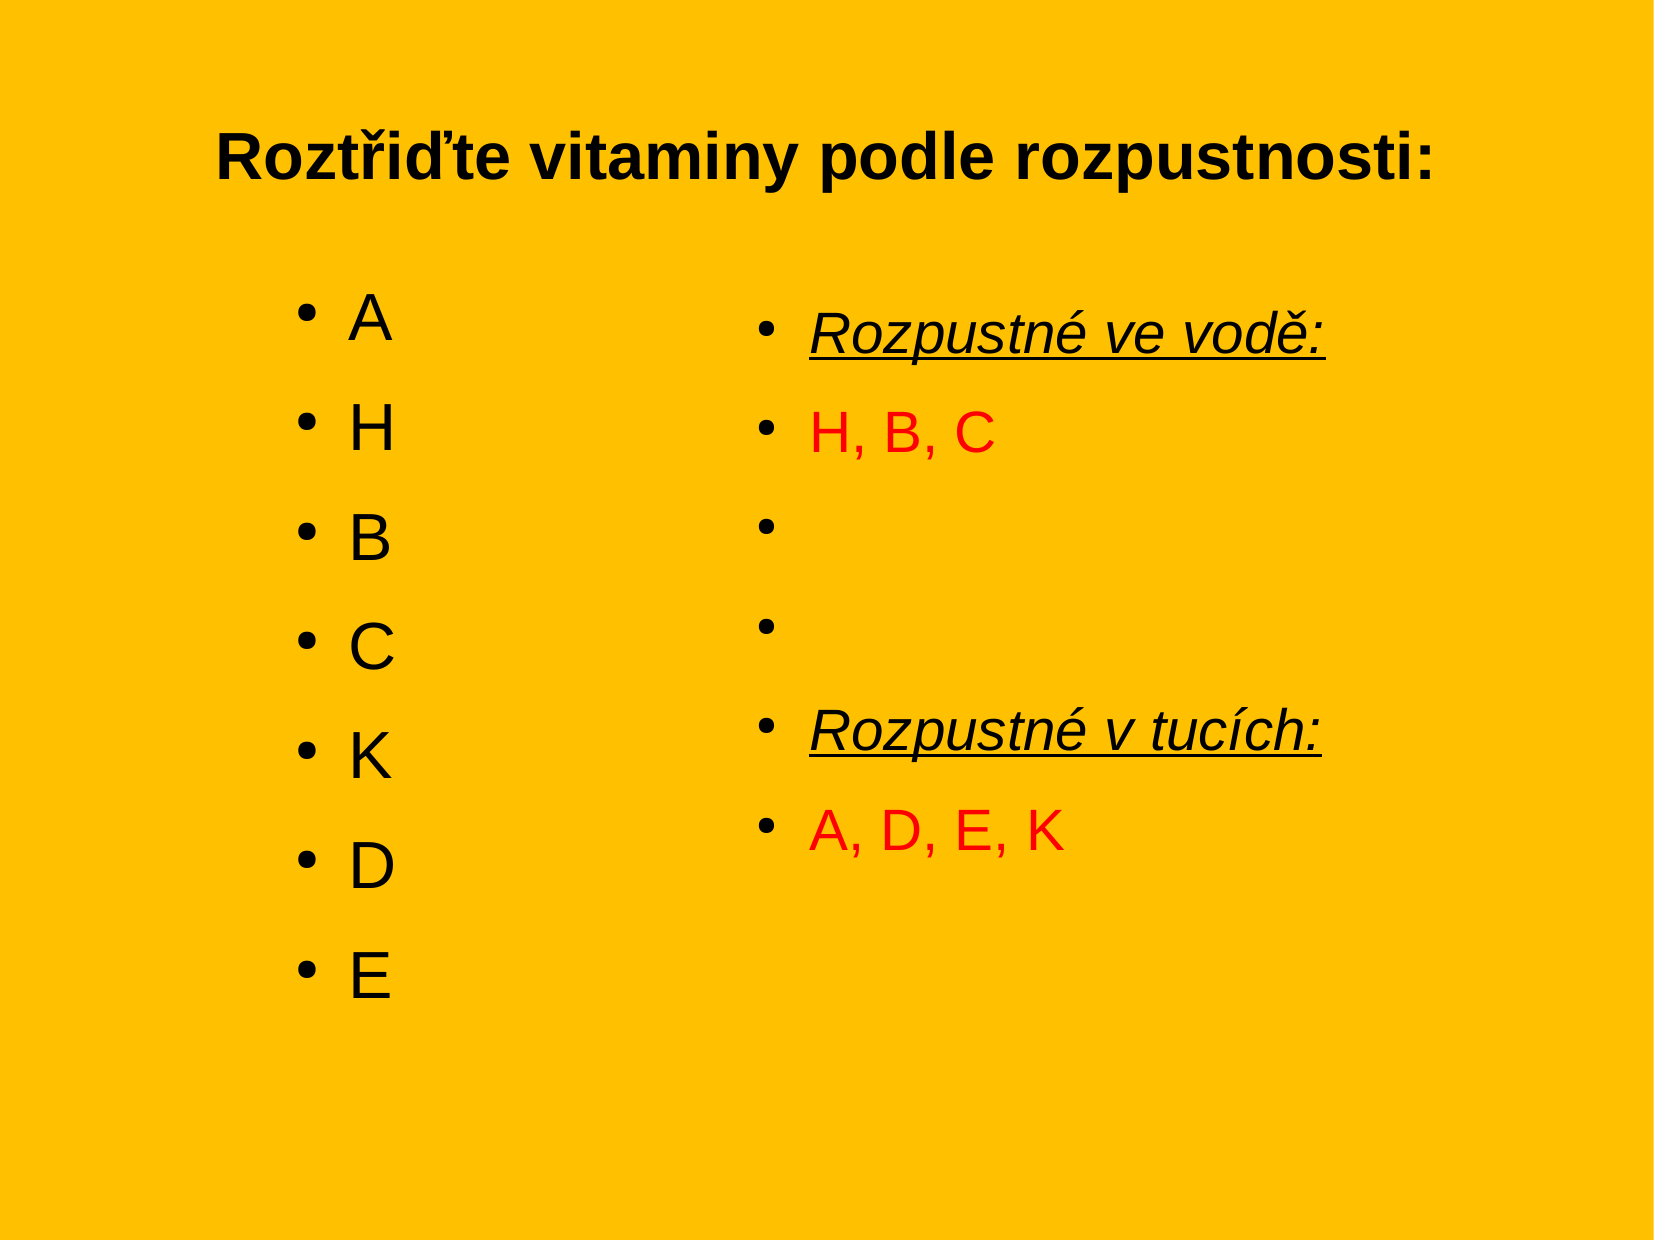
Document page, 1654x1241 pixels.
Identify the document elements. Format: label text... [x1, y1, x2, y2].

title Roztřiďte vitaminy podle rozpustnosti: [82, 49, 1571, 257]
list Rozpustné ve vodě: H, B, C Rozpustné v tucích: A, D, E, K [720, 295, 1447, 1114]
list A H B C K D E [259, 274, 709, 1093]
